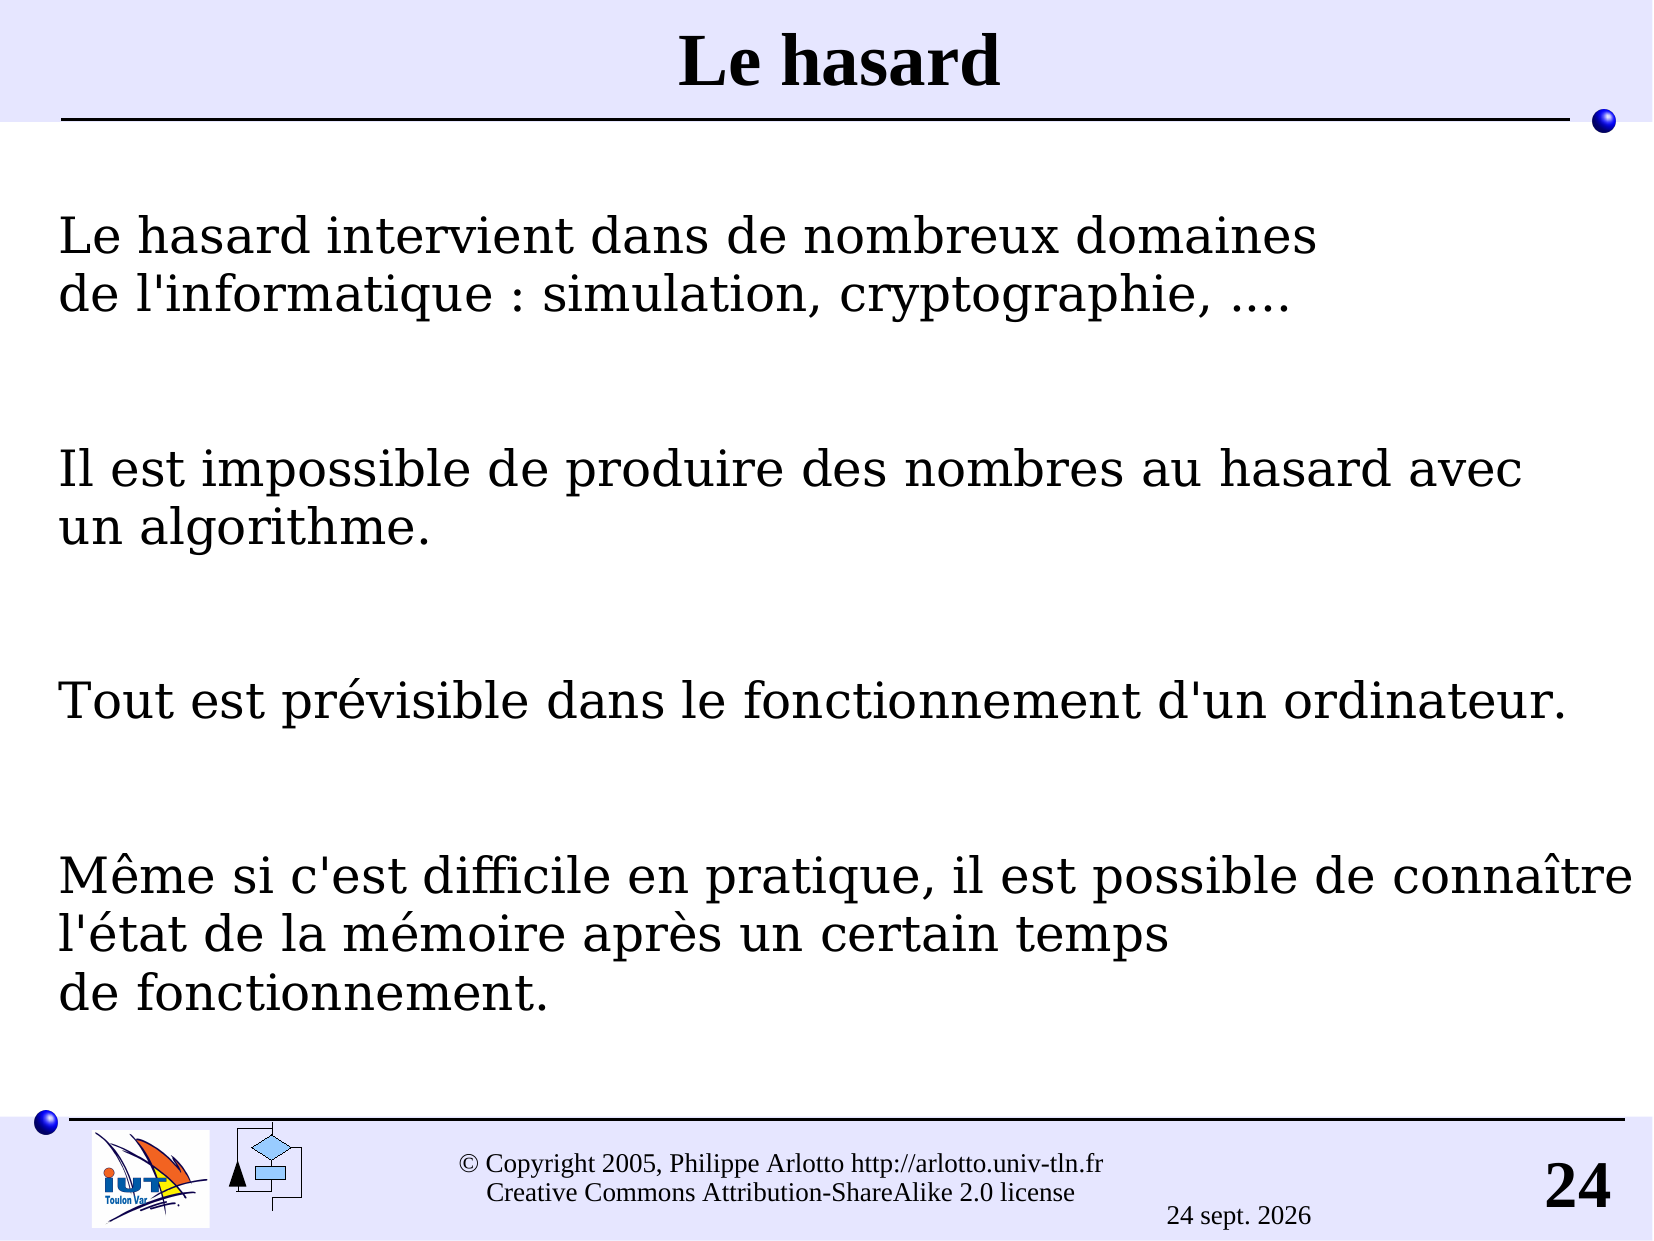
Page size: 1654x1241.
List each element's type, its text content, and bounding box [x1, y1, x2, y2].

title Le hasard [95, 14, 1585, 107]
text_box Le hasard intervient dans de nombreux domaines de l'informatique : simulation, cryptographie, .... Il est impossible de produire des nombres au hasard avec un algorithme. Tout est prévisible dans le fonctionnement d'un ordinateur. Même si c'est difficile en pratique, il est possible de connaître l'état de la mémoire après un certain temps de fonctionnement. [59, 206, 1637, 1081]
